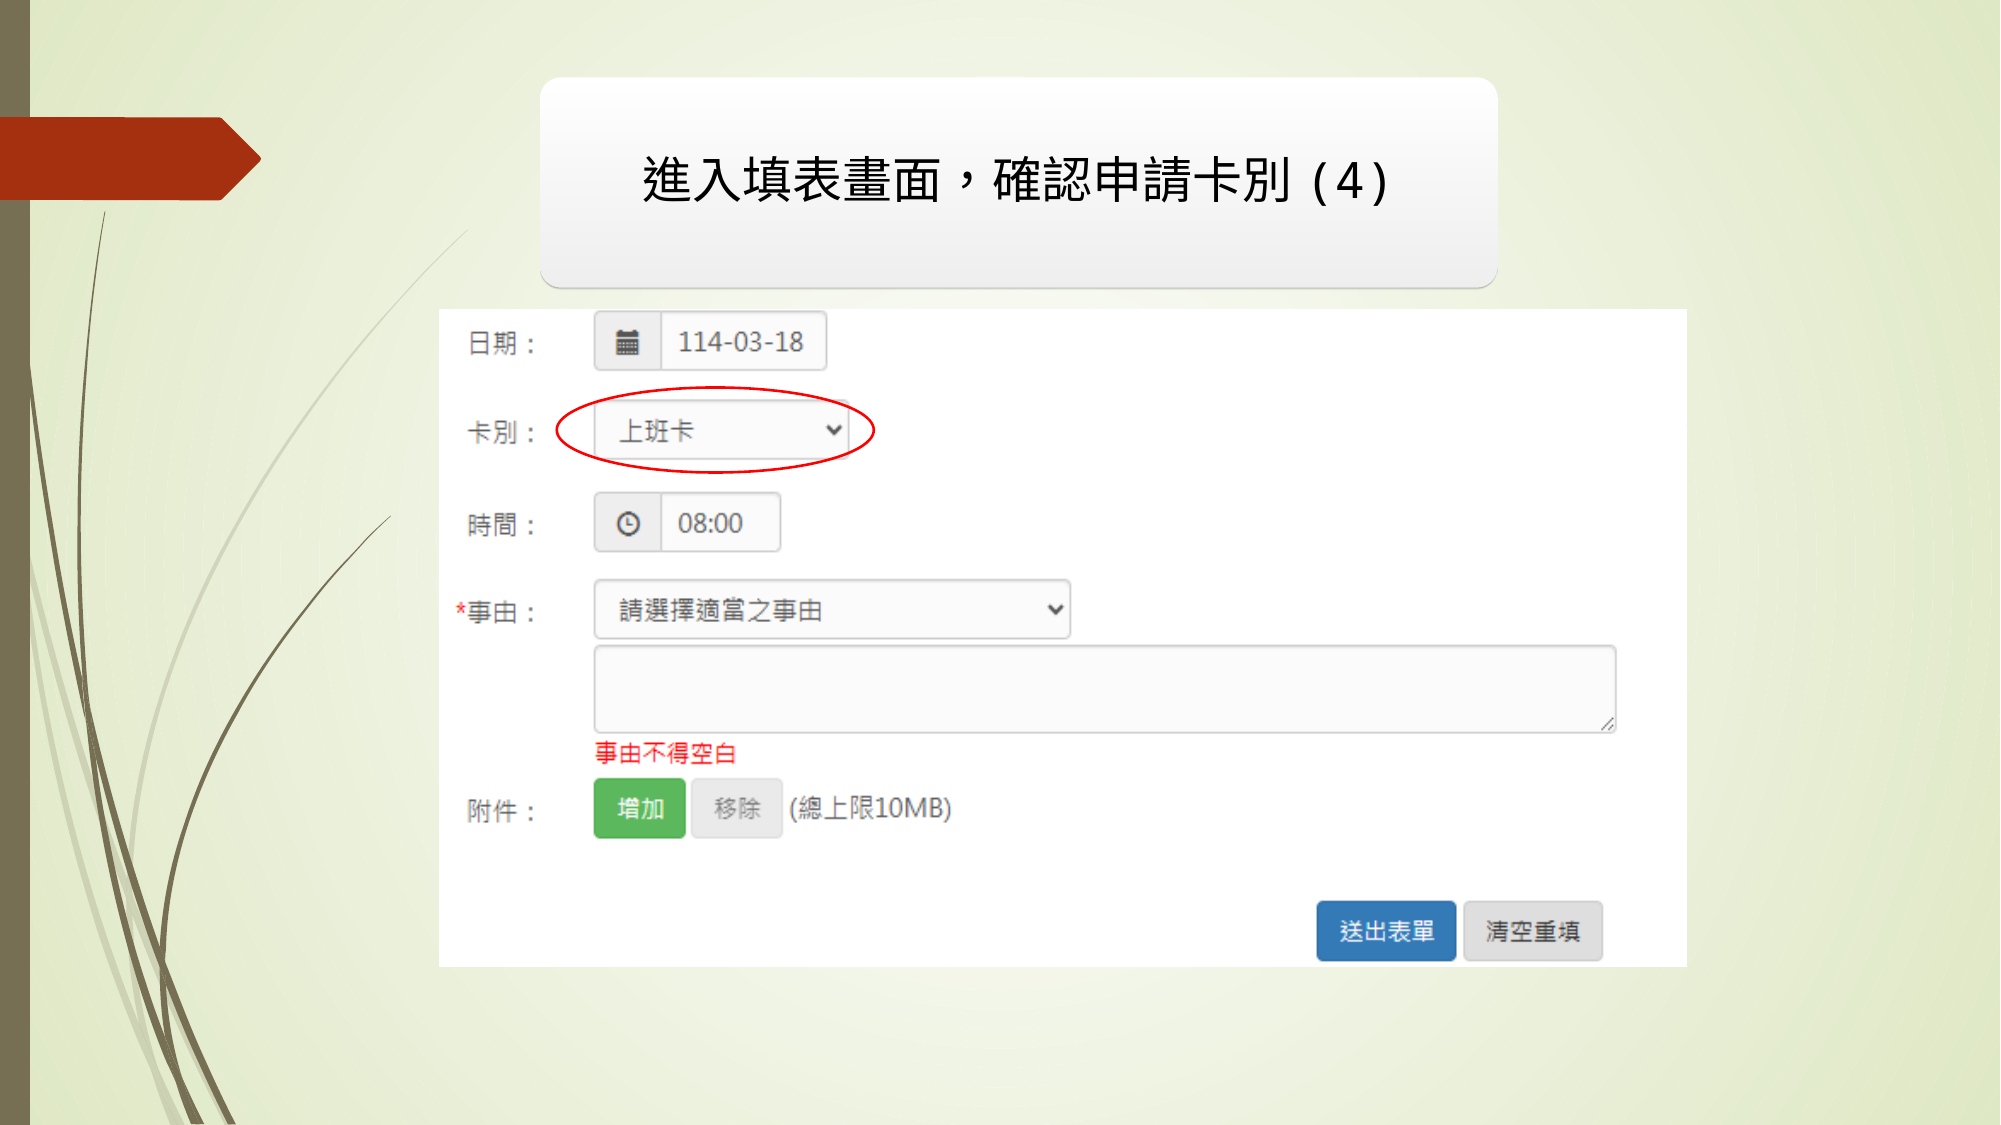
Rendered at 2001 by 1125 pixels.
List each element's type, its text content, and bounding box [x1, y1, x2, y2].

text_box 進入填表畫面，確認申請卡別(4) [556, 83, 1481, 282]
text_box [540, 77, 1498, 288]
picture [439, 309, 1687, 967]
